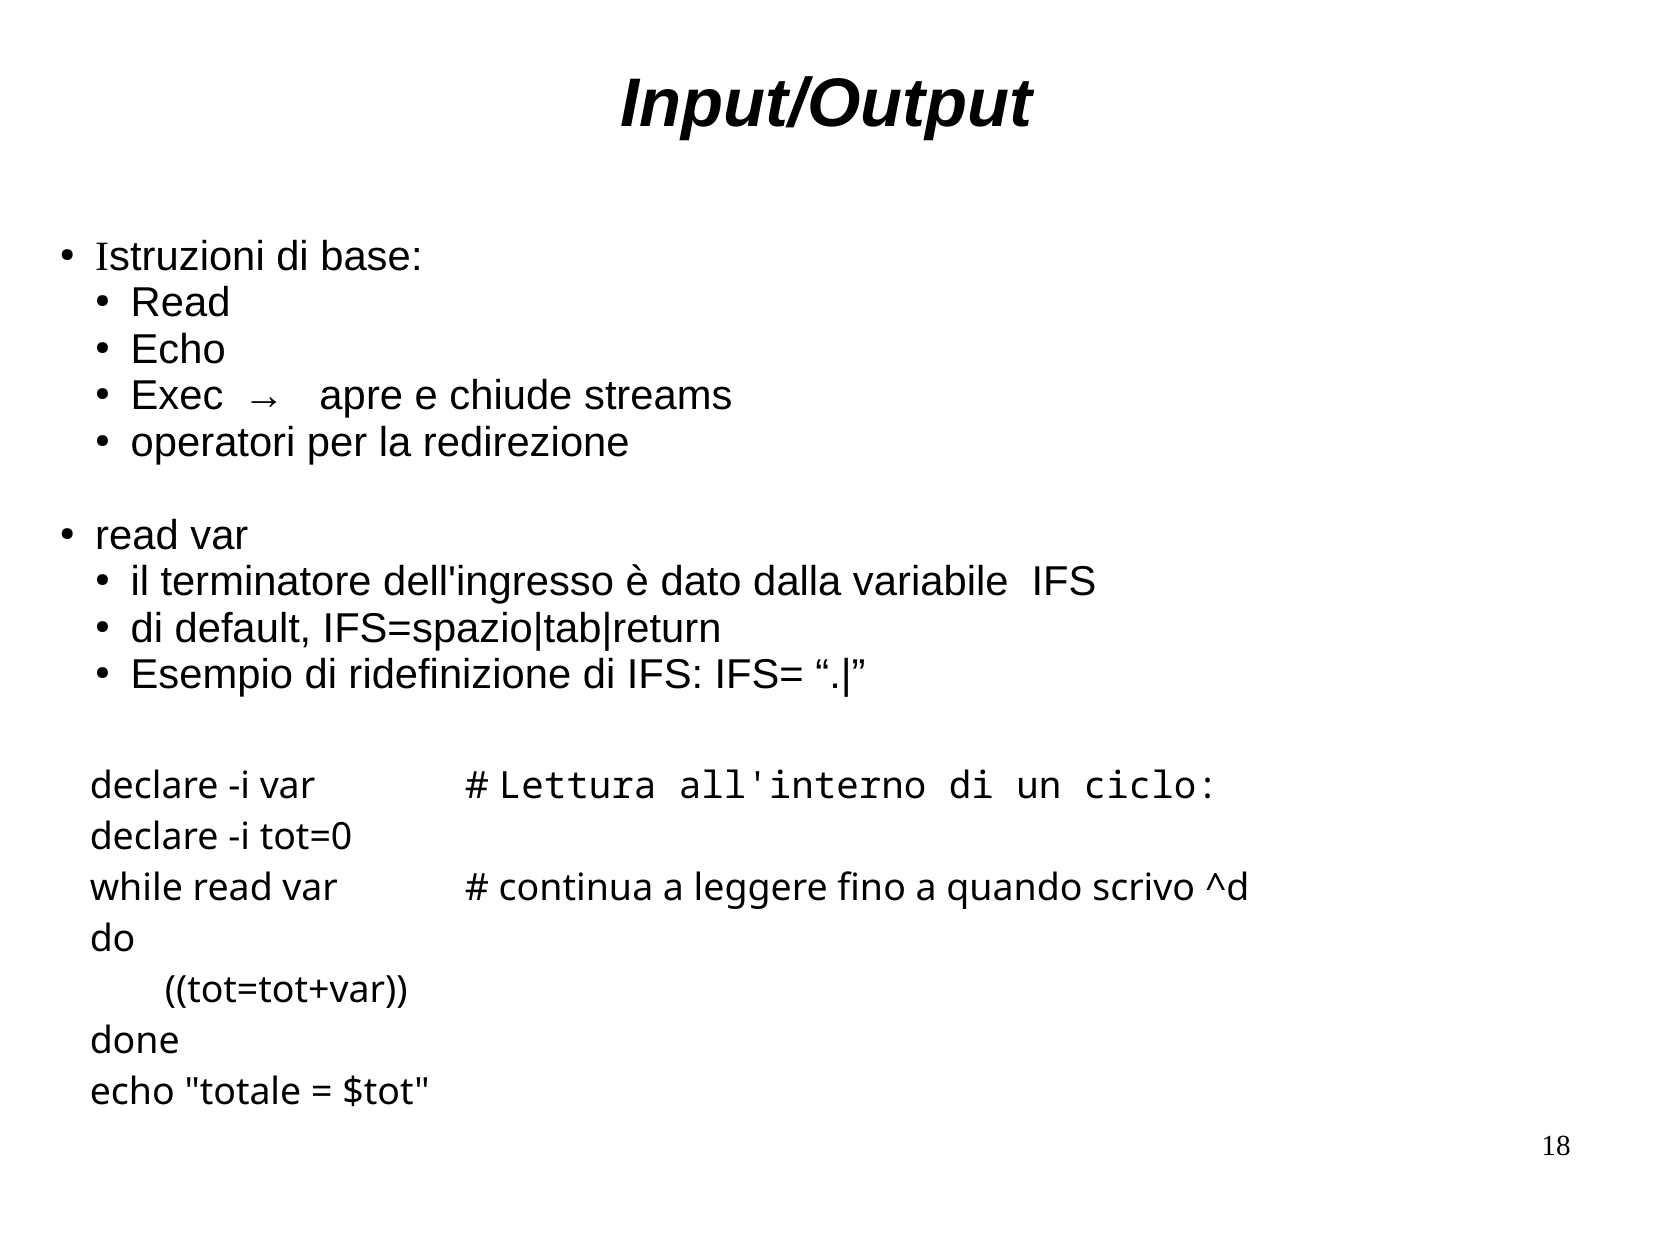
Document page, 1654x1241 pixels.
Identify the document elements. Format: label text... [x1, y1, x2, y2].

title Input/Output [82, 50, 1571, 249]
text_box Istruzioni di base: Read Echo Exec → apre e chiude streams operatori per la redirezione read var il terminatore dell'ingresso è dato dalla variabile IFS di default, IFS=spazio|tab|return Esempio di ridefinizione di IFS: IFS= “.|” [45, 225, 1501, 752]
text_box declare -i var # Lettura all'interno di un ciclo: declare -i tot=0 while read var # continua a leggere fino a quando scrivo ^d do ((tot=tot+var)) done echo "totale = $tot" [75, 751, 1576, 1113]
